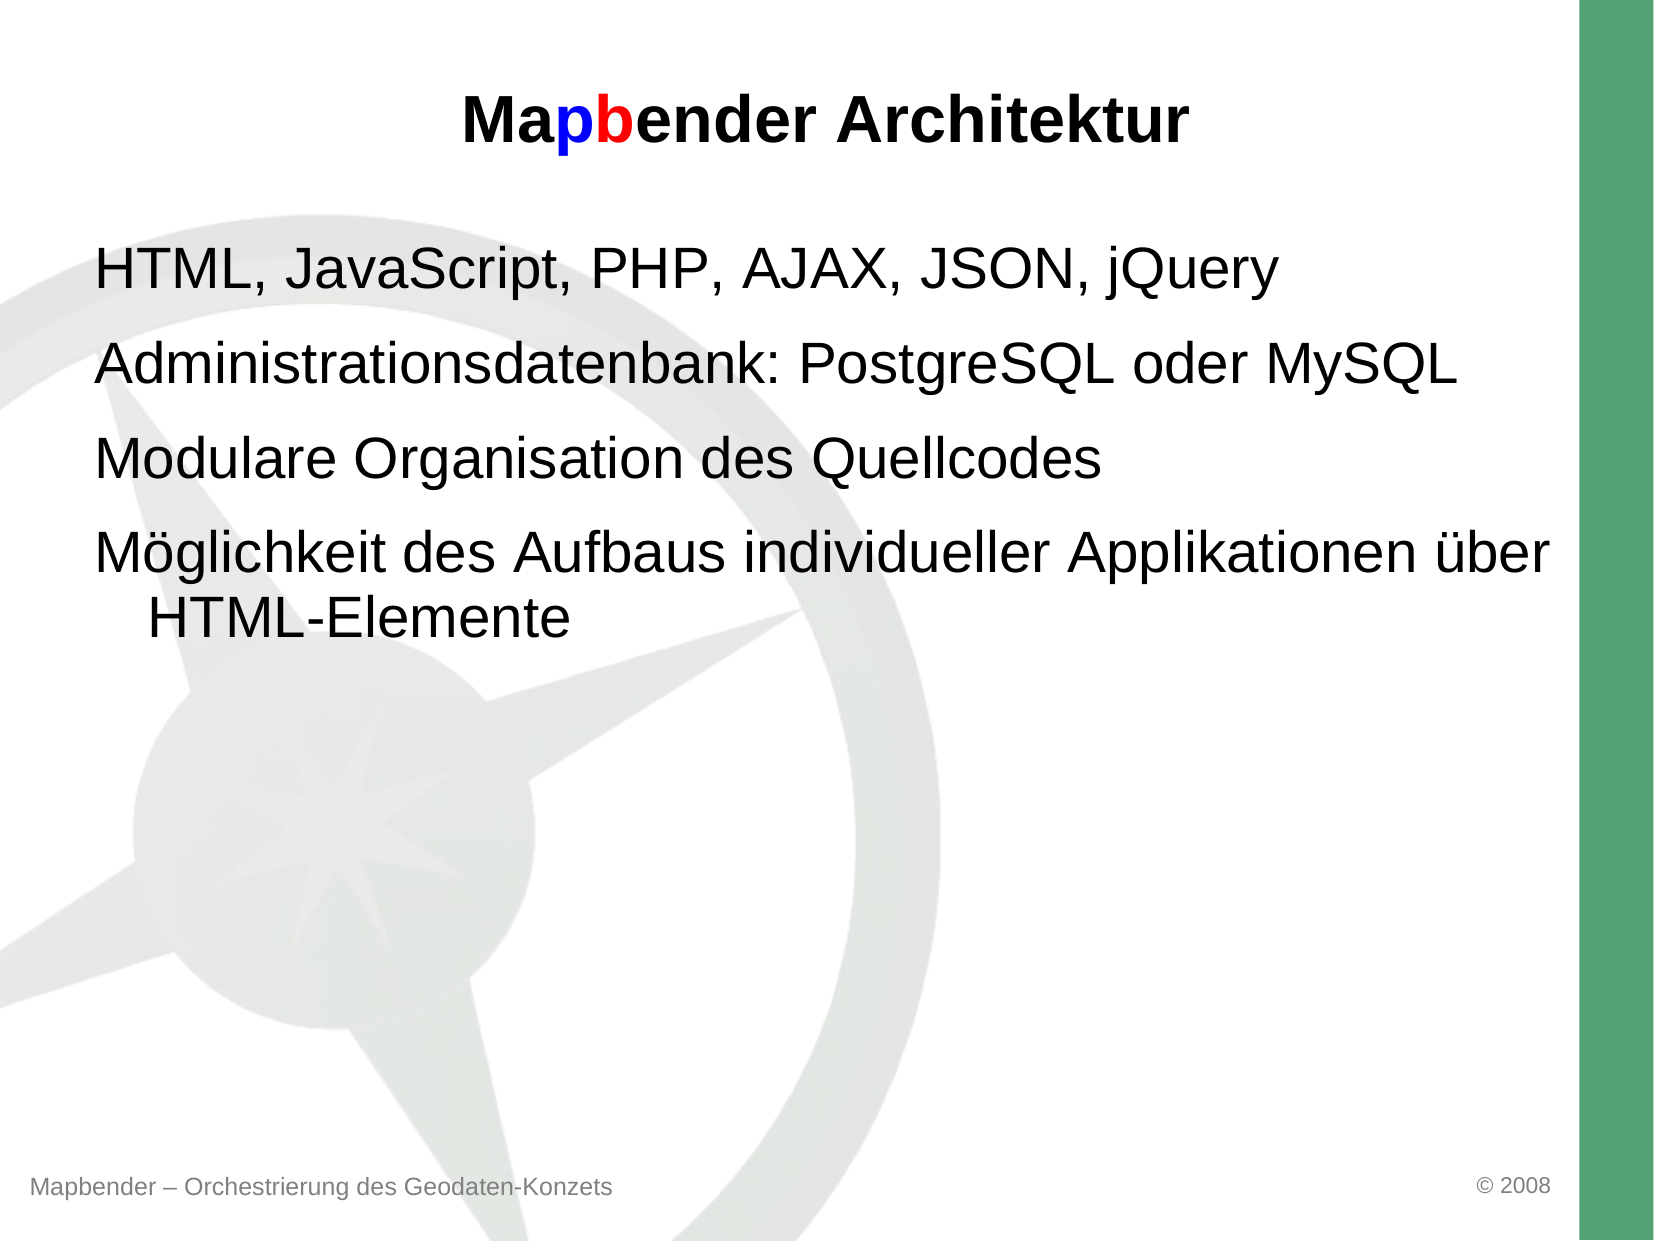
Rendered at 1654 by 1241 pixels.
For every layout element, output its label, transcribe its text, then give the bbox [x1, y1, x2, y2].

picture [0, 192, 1020, 1241]
title Mapbender Architektur [82, 31, 1571, 207]
list HTML, JavaScript, PHP, AJAX, JSON, jQuery Administrationsdatenbank: PostgreSQL oder MySQL Modulare Organisation des Quellcodes Möglichkeit des Aufbaus individueller Applikationen über HTML-Elemente [76, 236, 1565, 1055]
